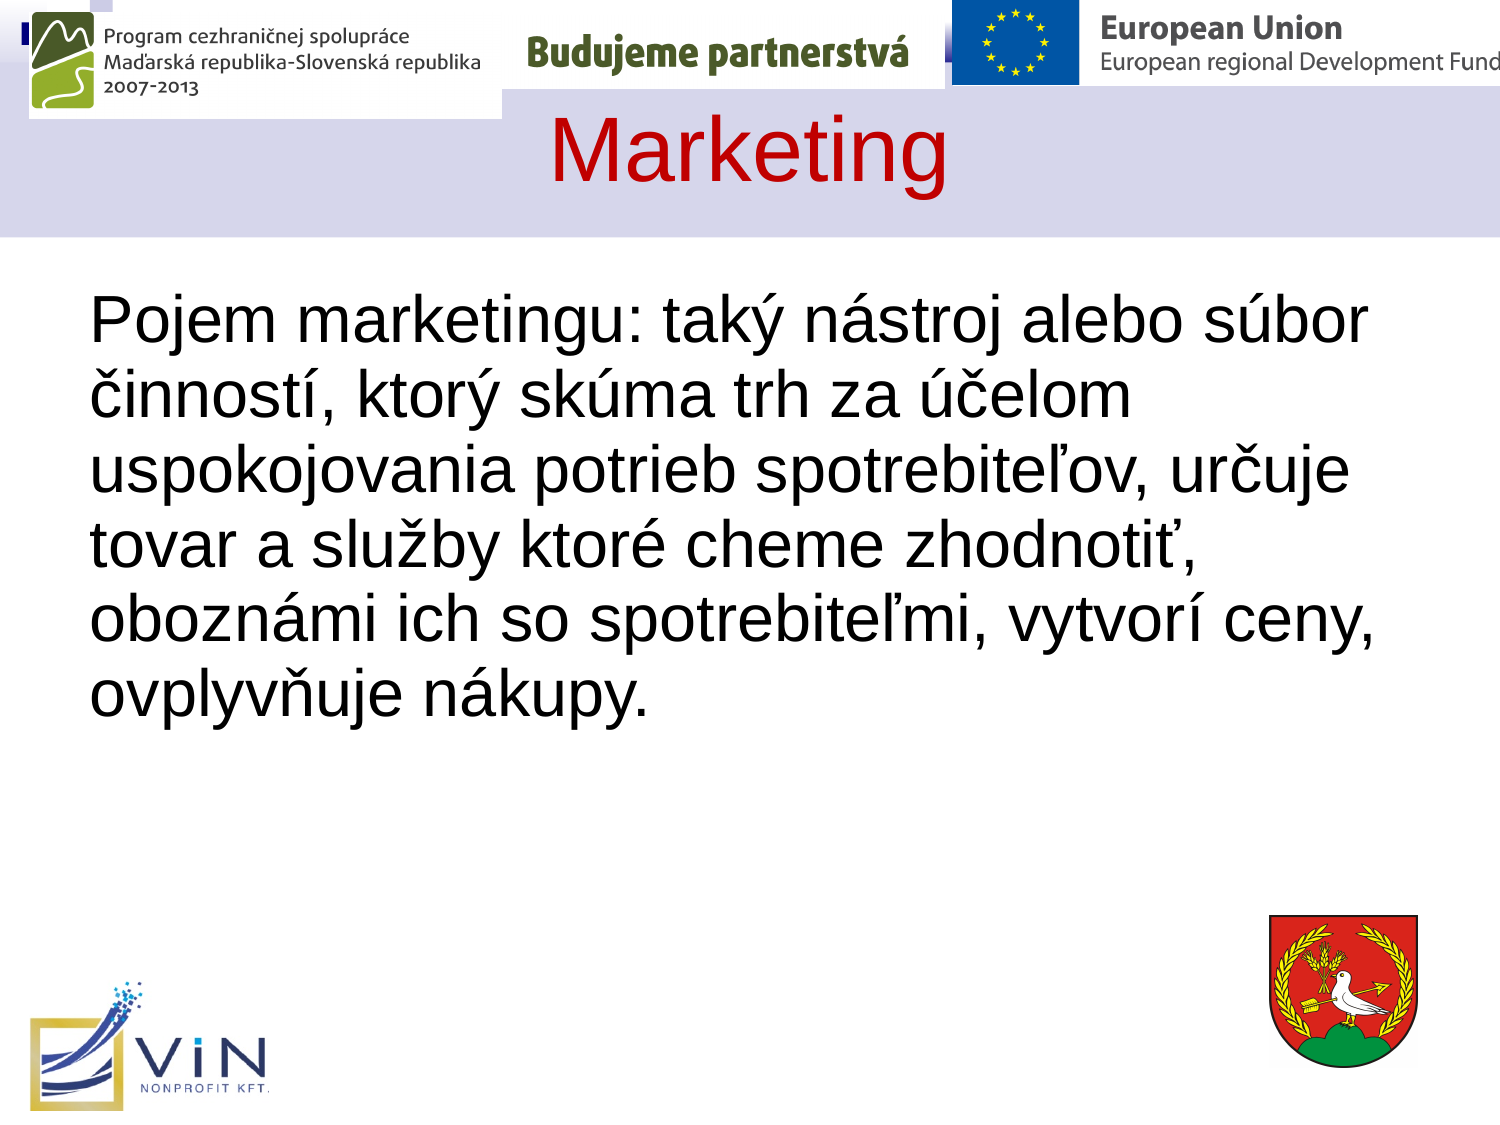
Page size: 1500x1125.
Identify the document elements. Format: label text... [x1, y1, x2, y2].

title Marketing [0, 62, 1500, 238]
list Pojem marketingu: taký nástroj alebo súbor činností, ktorý skúma trh za účelom uspokojovania potrieb spotrebiteľov, určuje tovar a služby ktoré cheme zhodnotiť, oboznámi ich so spotrebiteľmi, vytvorí ceny, ovplyvňuje nákupy. [75, 275, 1425, 1013]
picture [29, 12, 945, 119]
picture [7, 980, 269, 1111]
picture [1269, 915, 1418, 1068]
picture [952, 0, 1500, 87]
